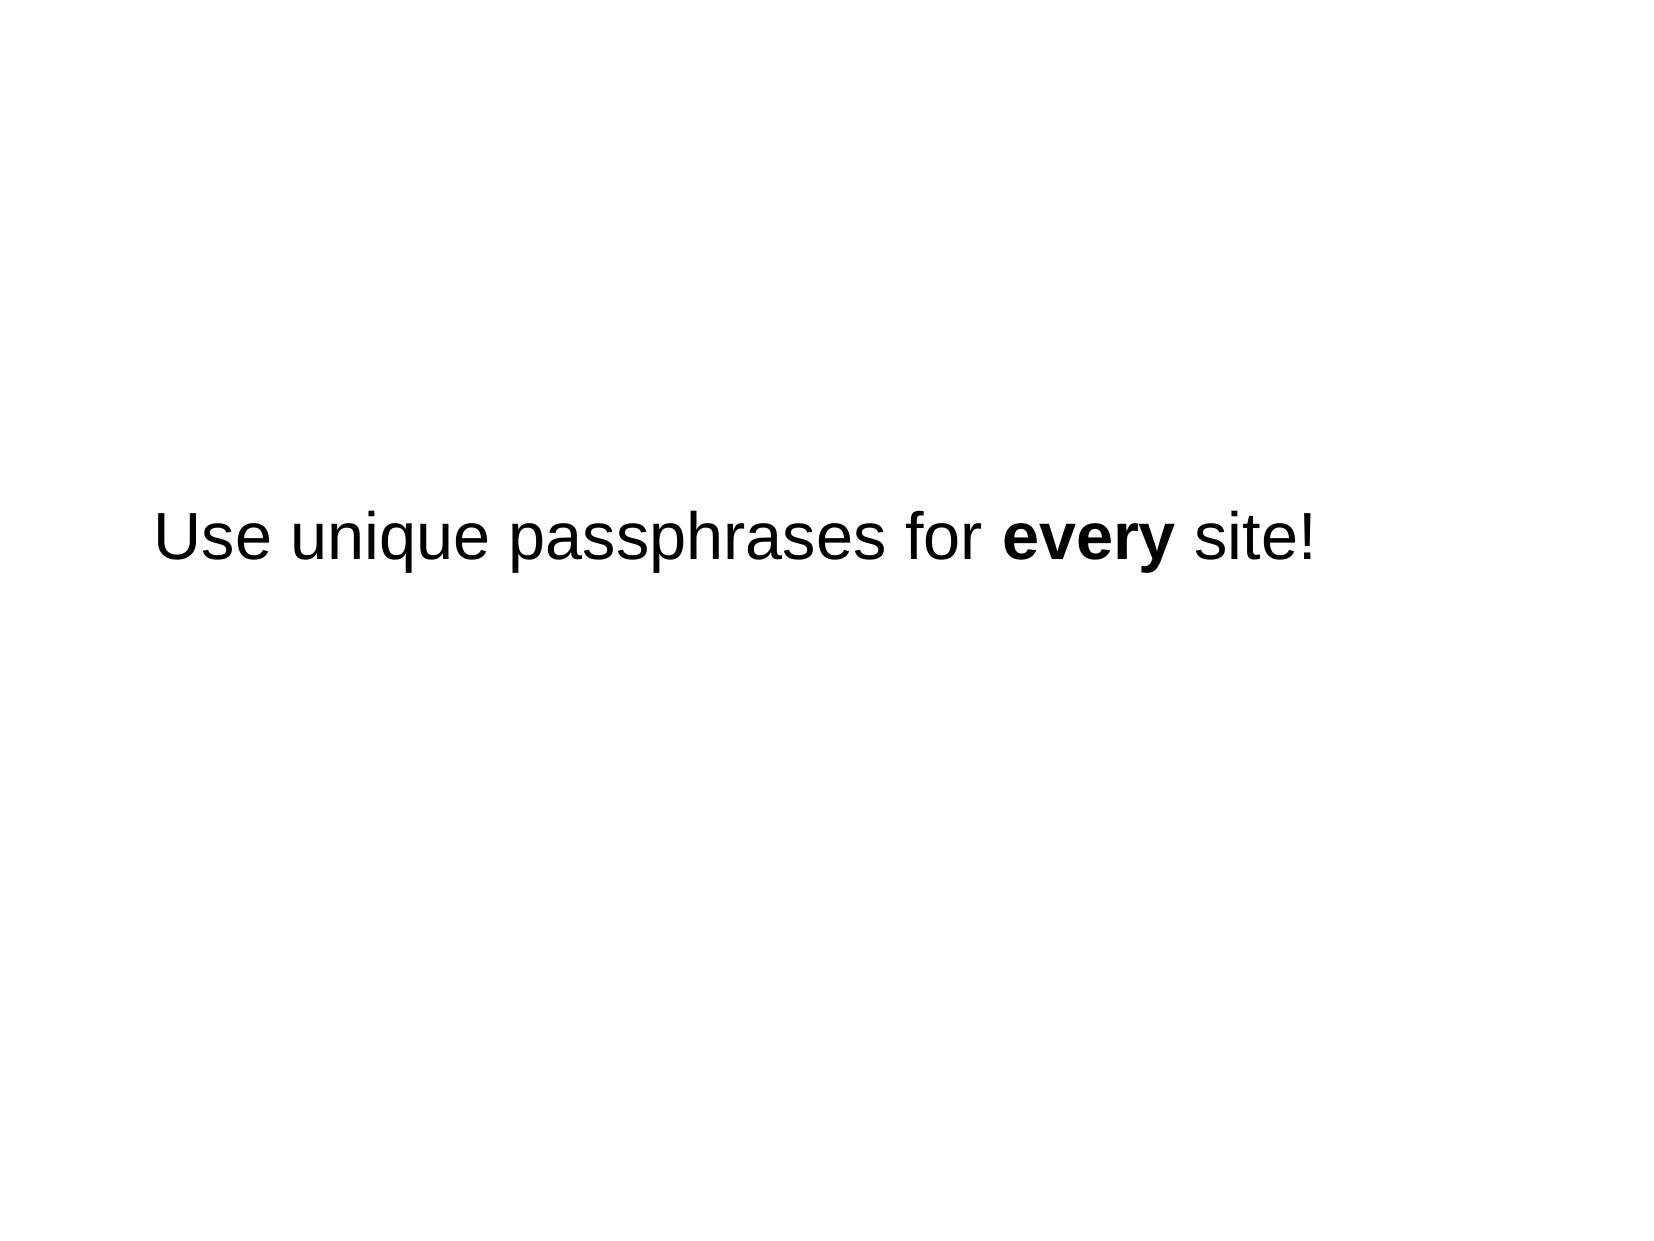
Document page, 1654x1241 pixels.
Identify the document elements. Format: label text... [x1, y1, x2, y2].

list Use unique passphrases for every site! [82, 290, 1538, 1010]
